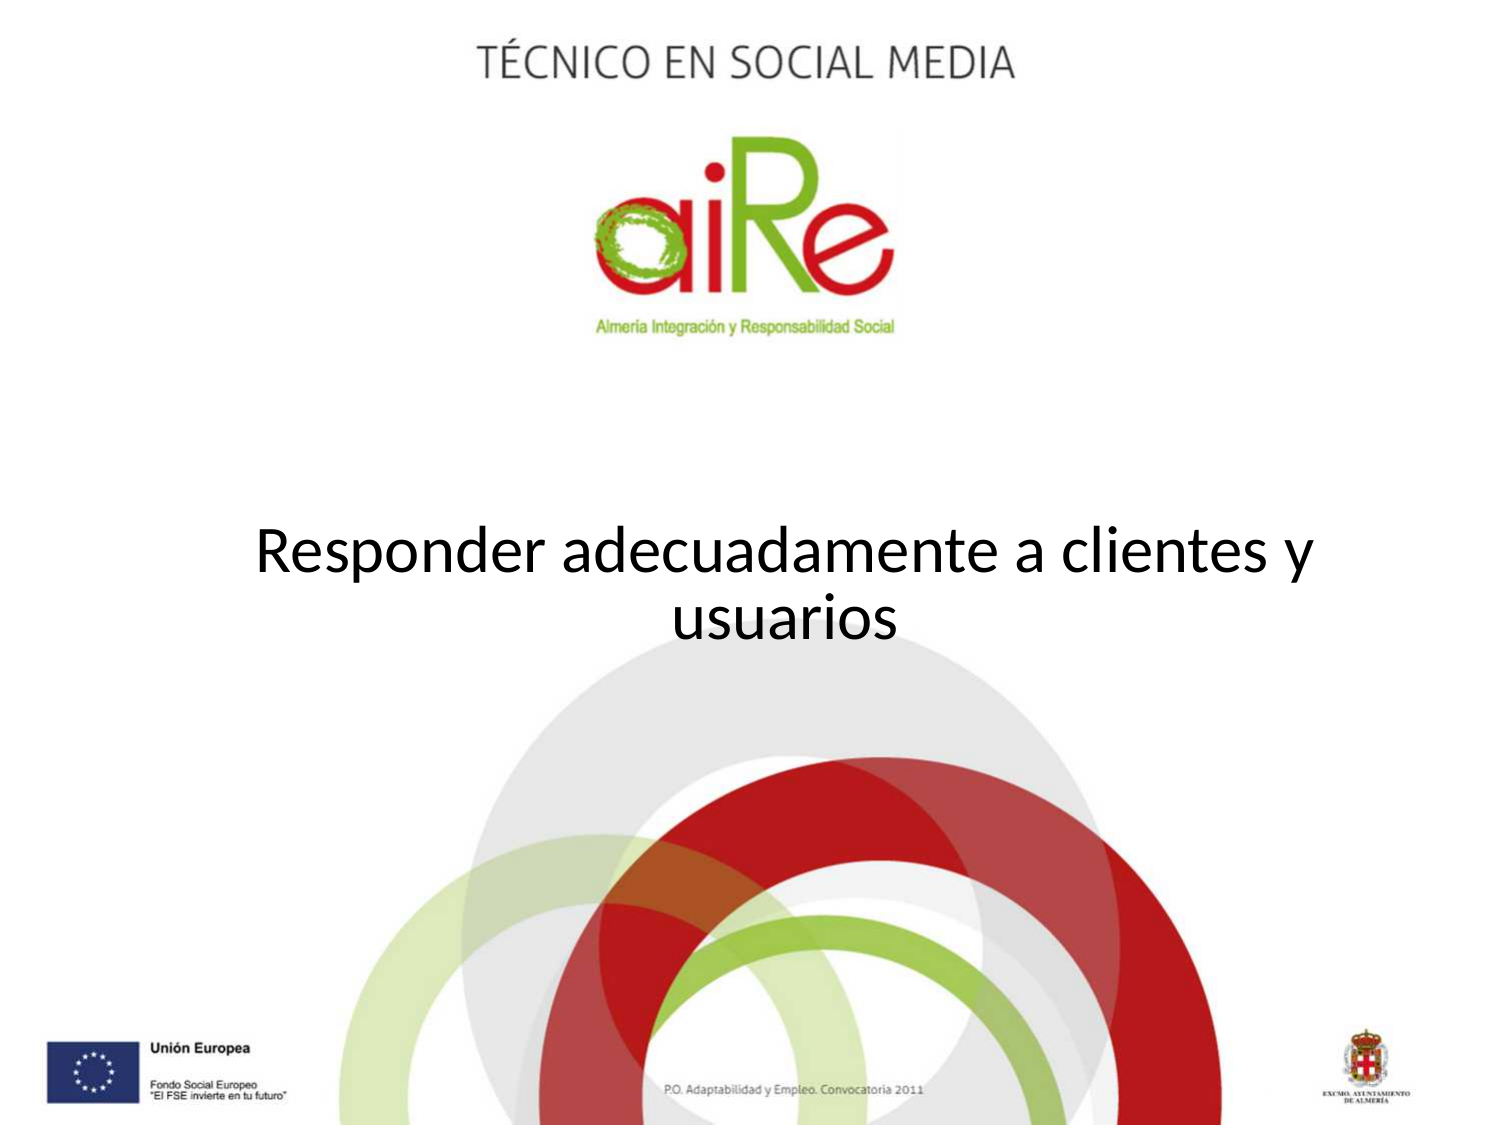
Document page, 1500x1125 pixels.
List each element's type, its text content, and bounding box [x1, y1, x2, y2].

list Responder adecuadamente a clientes y usuarios [75, 263, 1425, 916]
picture [0, 0, 1500, 1125]
